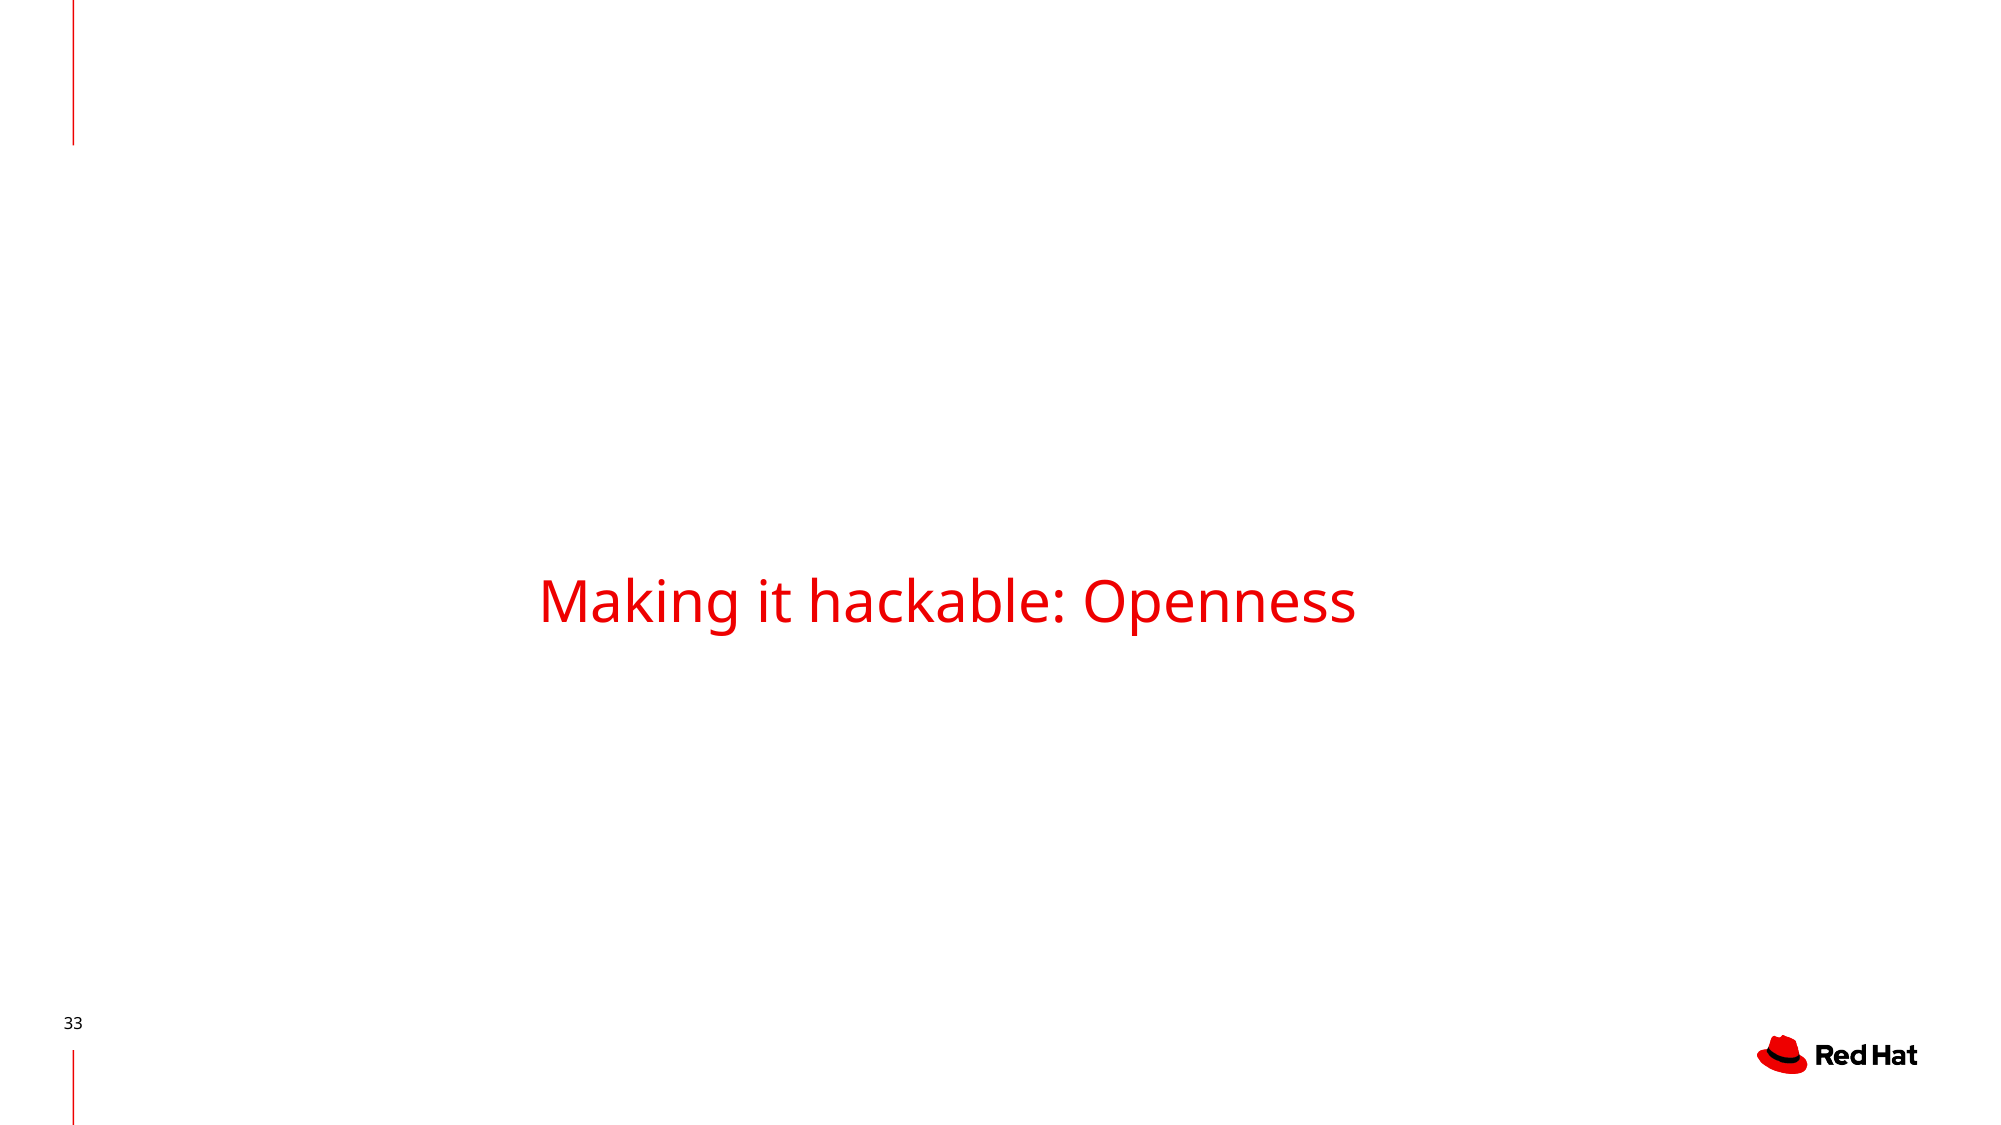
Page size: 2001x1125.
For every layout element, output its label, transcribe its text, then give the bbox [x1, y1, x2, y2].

picture [1757, 1035, 1918, 1074]
title Making it hackable: Openness [538, 271, 1758, 917]
slide_number <number> [13, 1012, 134, 1036]
